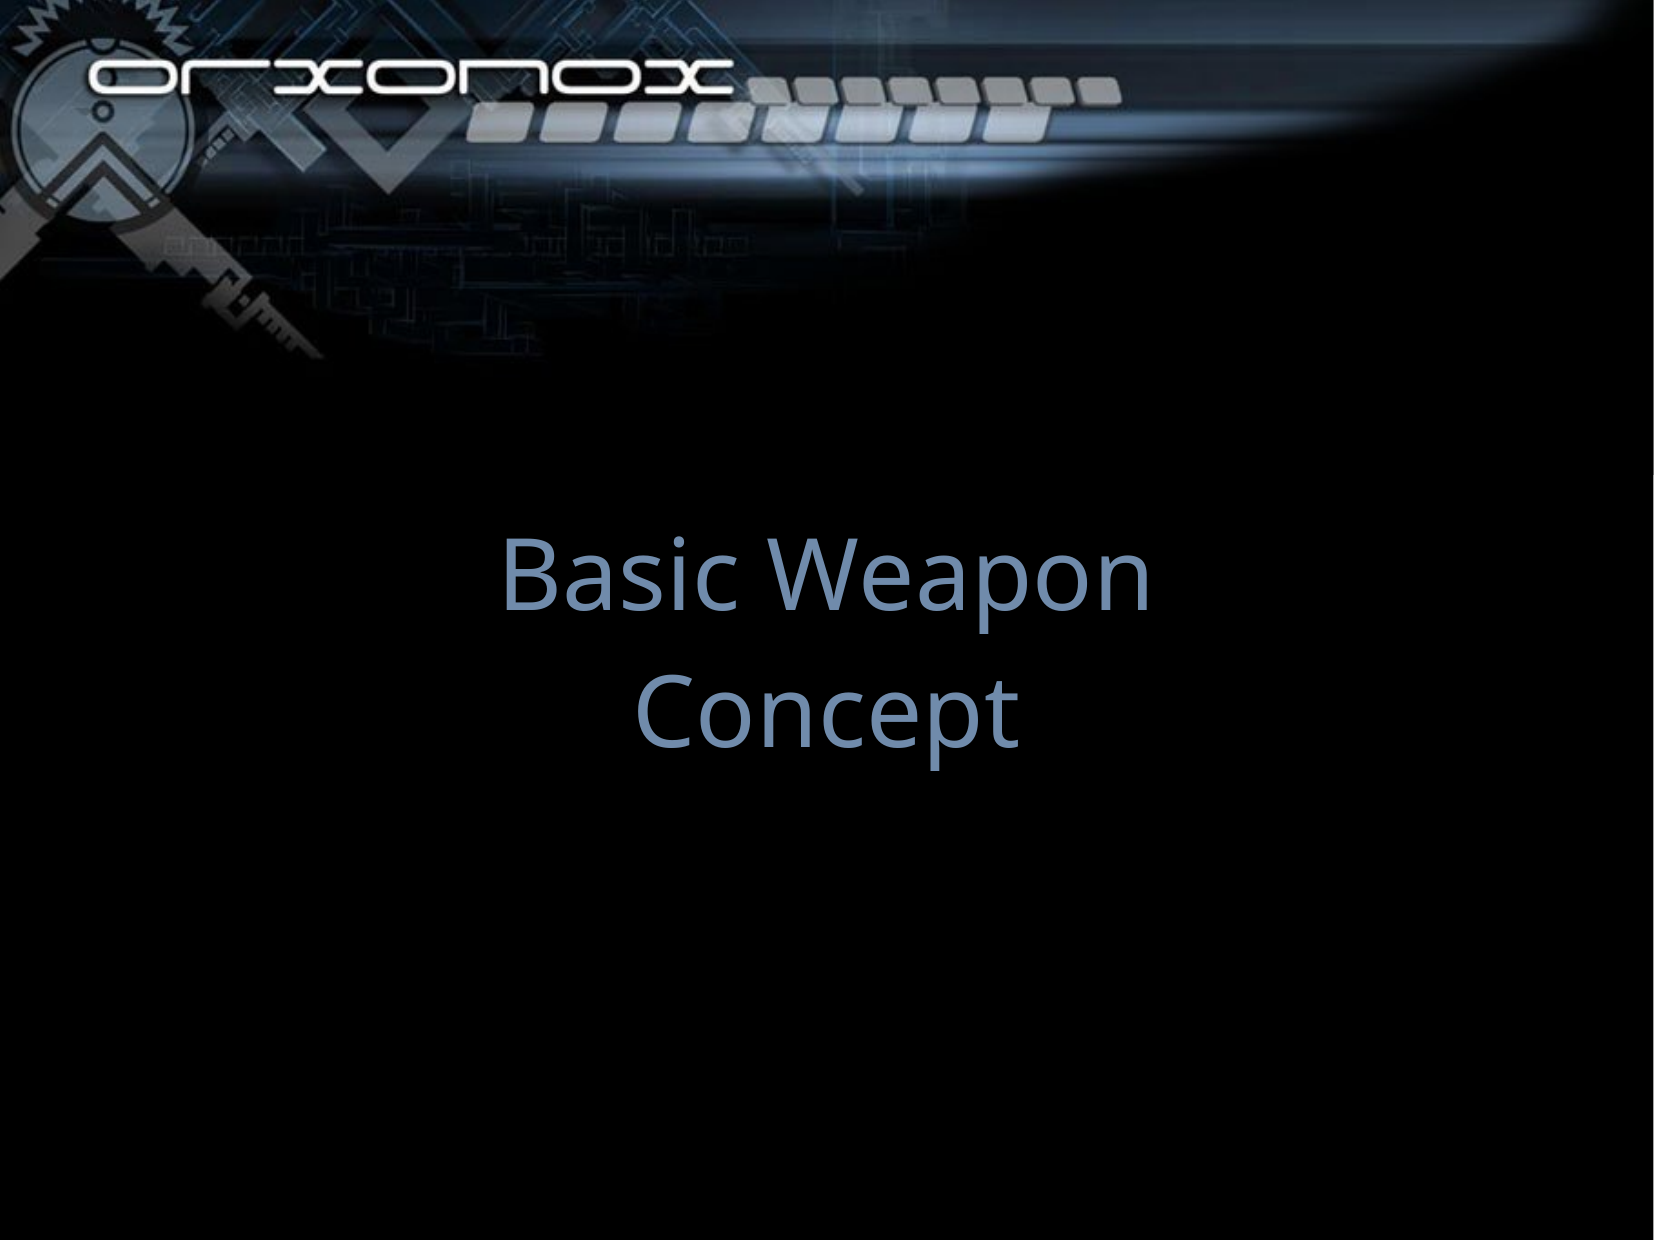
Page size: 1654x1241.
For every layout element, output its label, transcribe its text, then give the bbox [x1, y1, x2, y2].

picture [0, 0, 1654, 475]
text_box Basic Weapon Concept [339, 496, 1314, 744]
